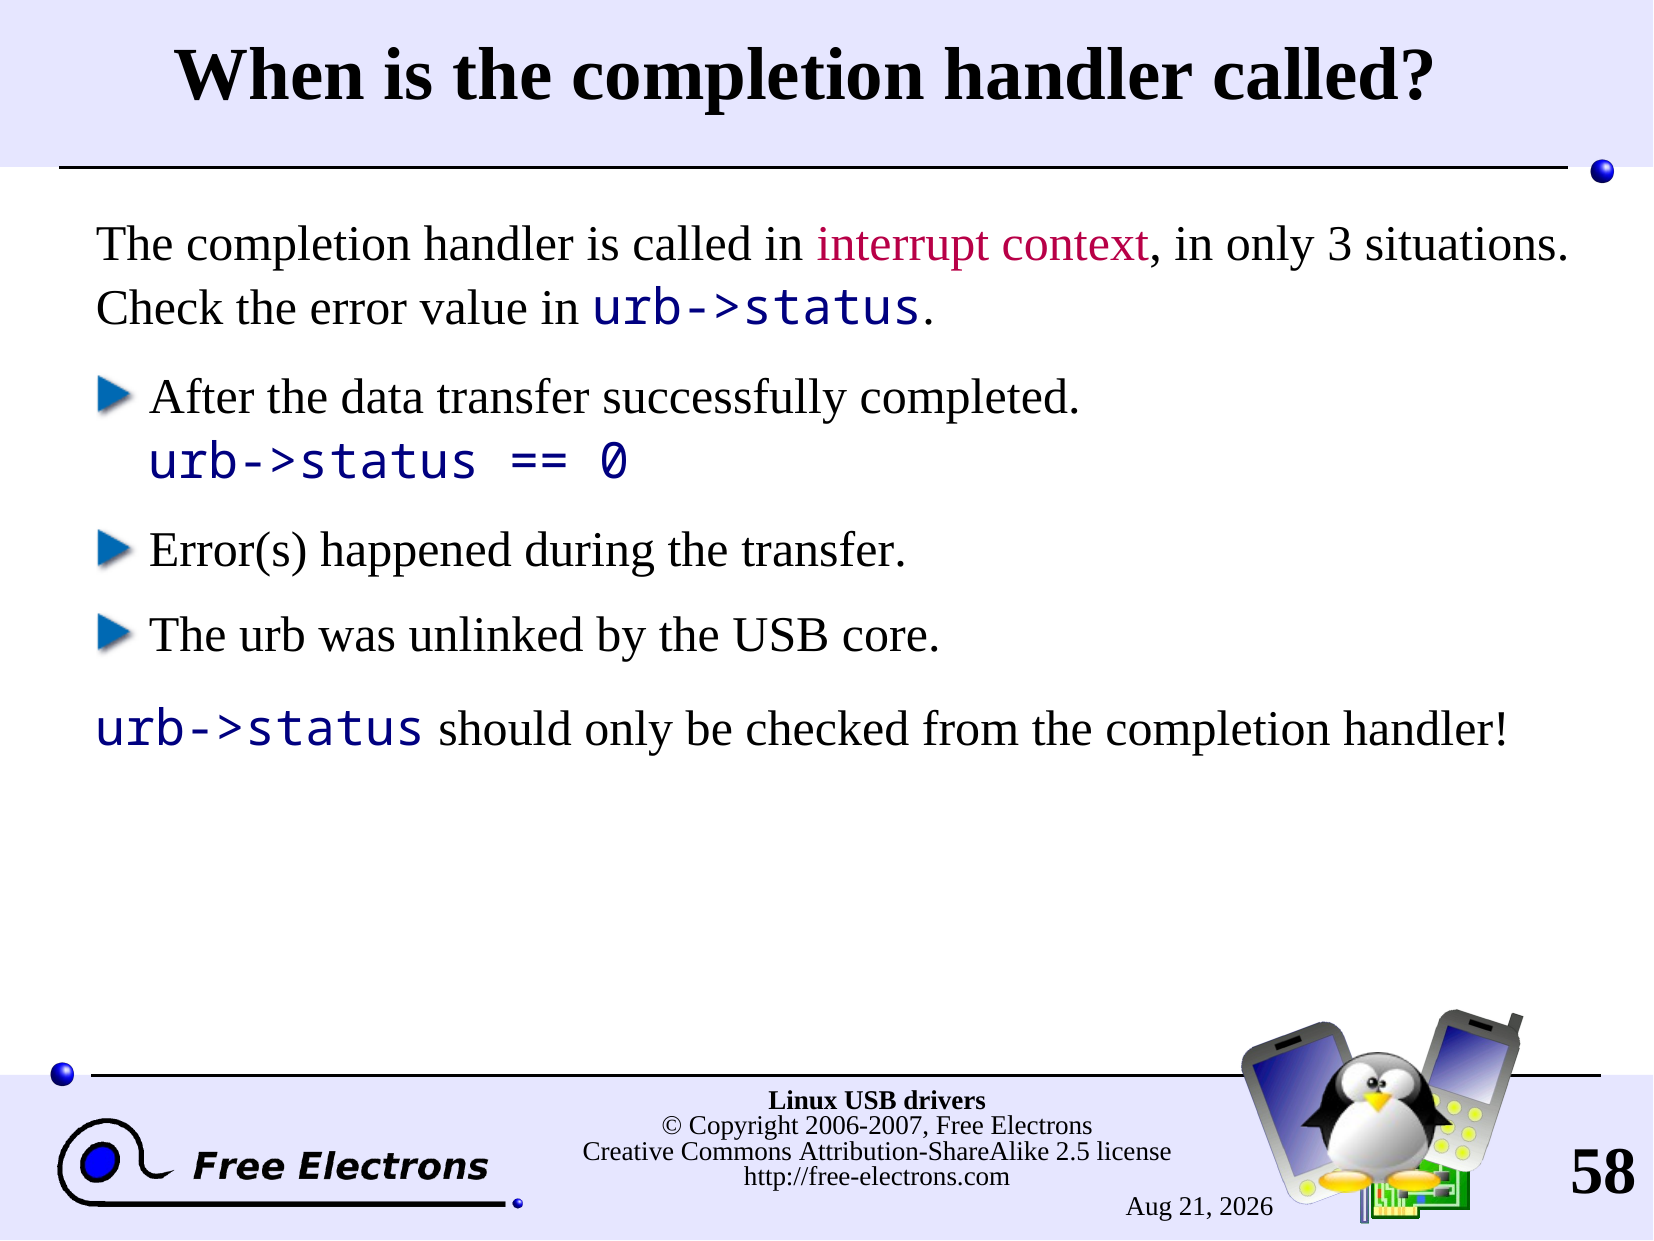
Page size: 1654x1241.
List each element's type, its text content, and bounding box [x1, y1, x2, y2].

picture [1231, 1066, 1521, 1241]
list The completion handler is called in interrupt context, in only 3 situations. Check the error value in urb->status. After the data transfer successfully completed. urb->status == 0 Error(s) happened during the transfer. The urb was unlinked by the USB core. urb->status should only be checked from the completion handler! [78, 216, 1588, 1066]
title When is the completion handler called? [60, 25, 1551, 124]
picture [50, 1107, 527, 1216]
